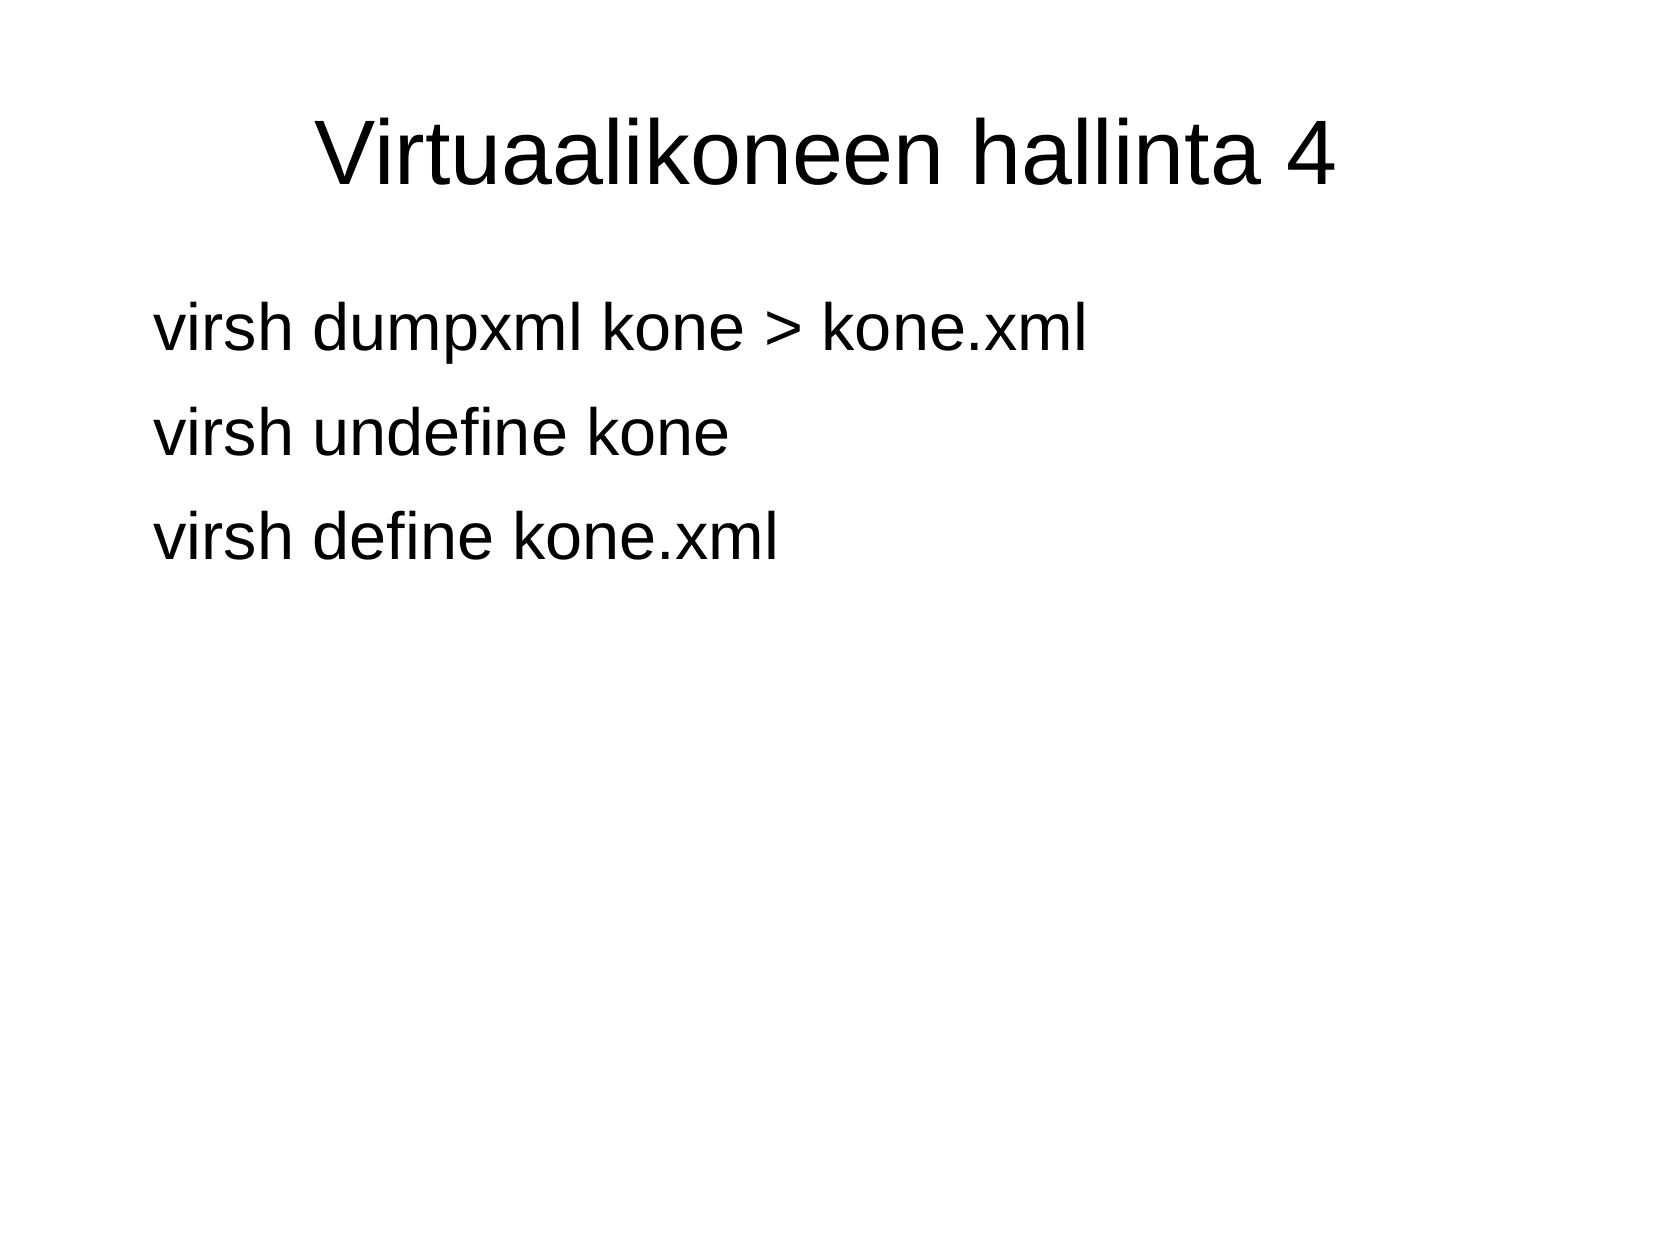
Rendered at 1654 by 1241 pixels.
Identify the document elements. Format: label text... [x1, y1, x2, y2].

title Virtuaalikoneen hallinta 4 [82, 49, 1571, 257]
list virsh dumpxml kone > kone.xml virsh undefine kone virsh define kone.xml [82, 290, 1571, 1010]
